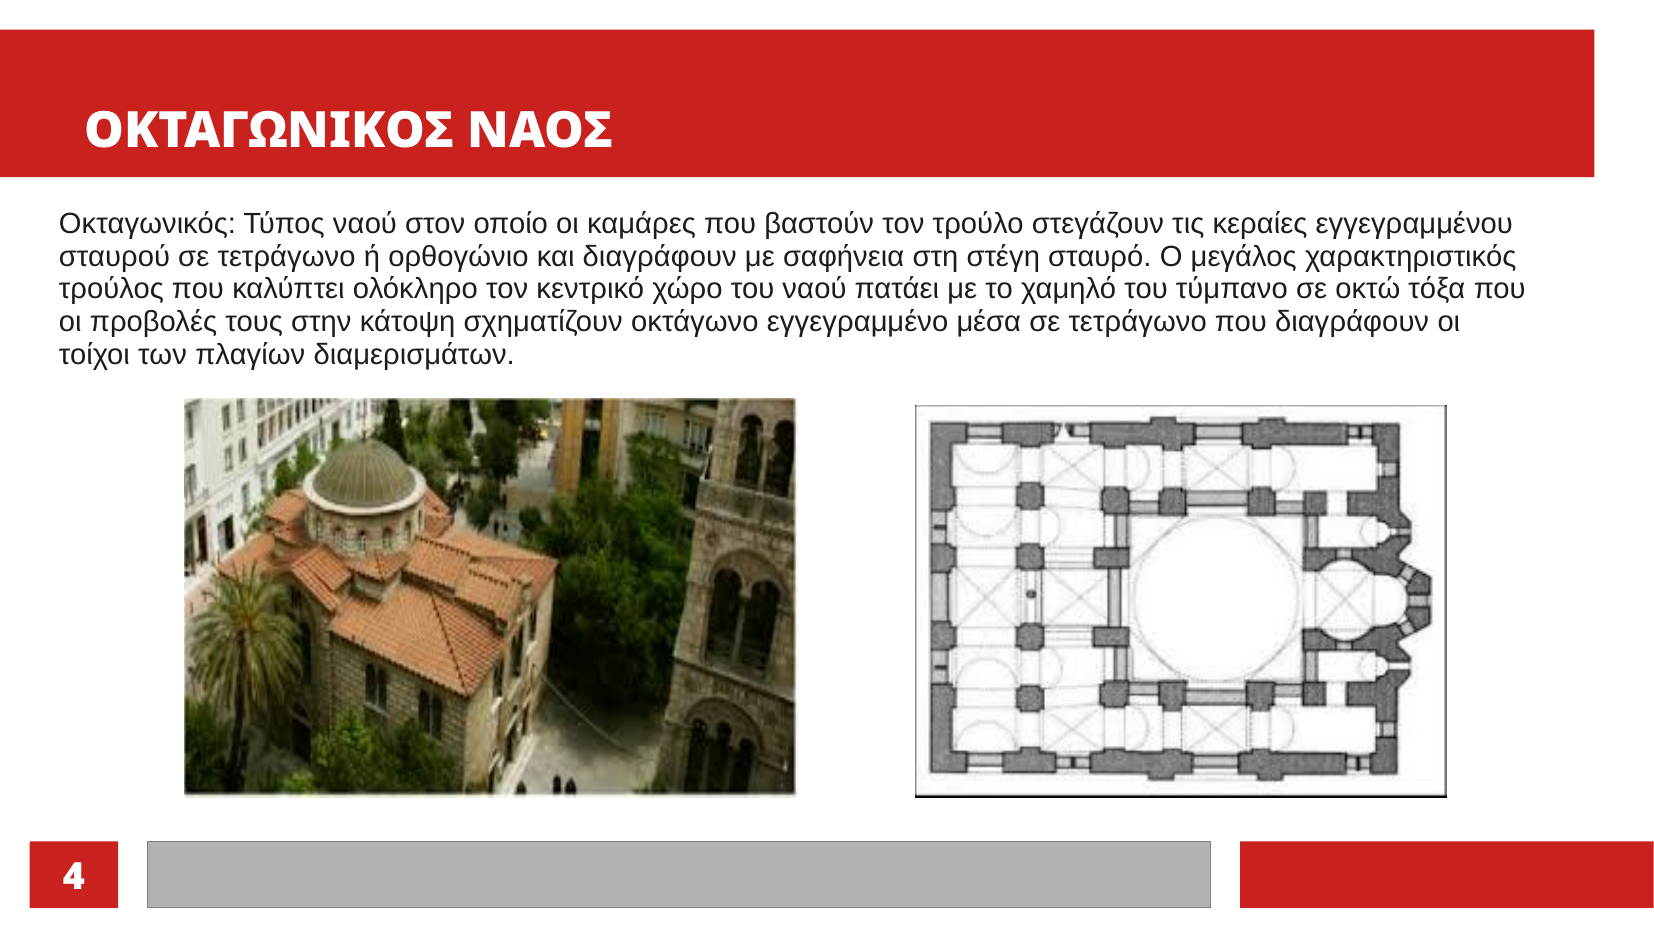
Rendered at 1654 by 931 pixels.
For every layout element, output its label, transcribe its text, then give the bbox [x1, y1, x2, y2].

picture [915, 783, 1447, 798]
subtitle Οκταγωνικός: Τύπος ναού στον οποίο οι καμάρες που βαστούν τον τρούλο στεγάζουν τις κεραίες εγγεγραμμένου σταυρού σε τετράγωνο ή ορθογώνιο και διαγράφουν με σαφήνεια στη στέγη σταυρό. Ο μεγάλος χαρακτηριστικός τρούλος που καλύπτει ολόκληρο τον κεντρικό χώρο του ναού πατάει με το χαμηλό του τύμπανο σε οκτώ τόξα που οι προβολές τους στην κάτοψη σχηματίζουν οκτάγωνο εγγεγραμμένο μέσα σε τετράγωνο που διαγράφουν οι τοίχοι των πλαγίων διαμερισμάτων. [59, 206, 1536, 783]
title ΟΚΤΑΓΩΝΙΚΟΣ ΝΑΟΣ [59, 44, 1595, 163]
picture [184, 783, 798, 798]
